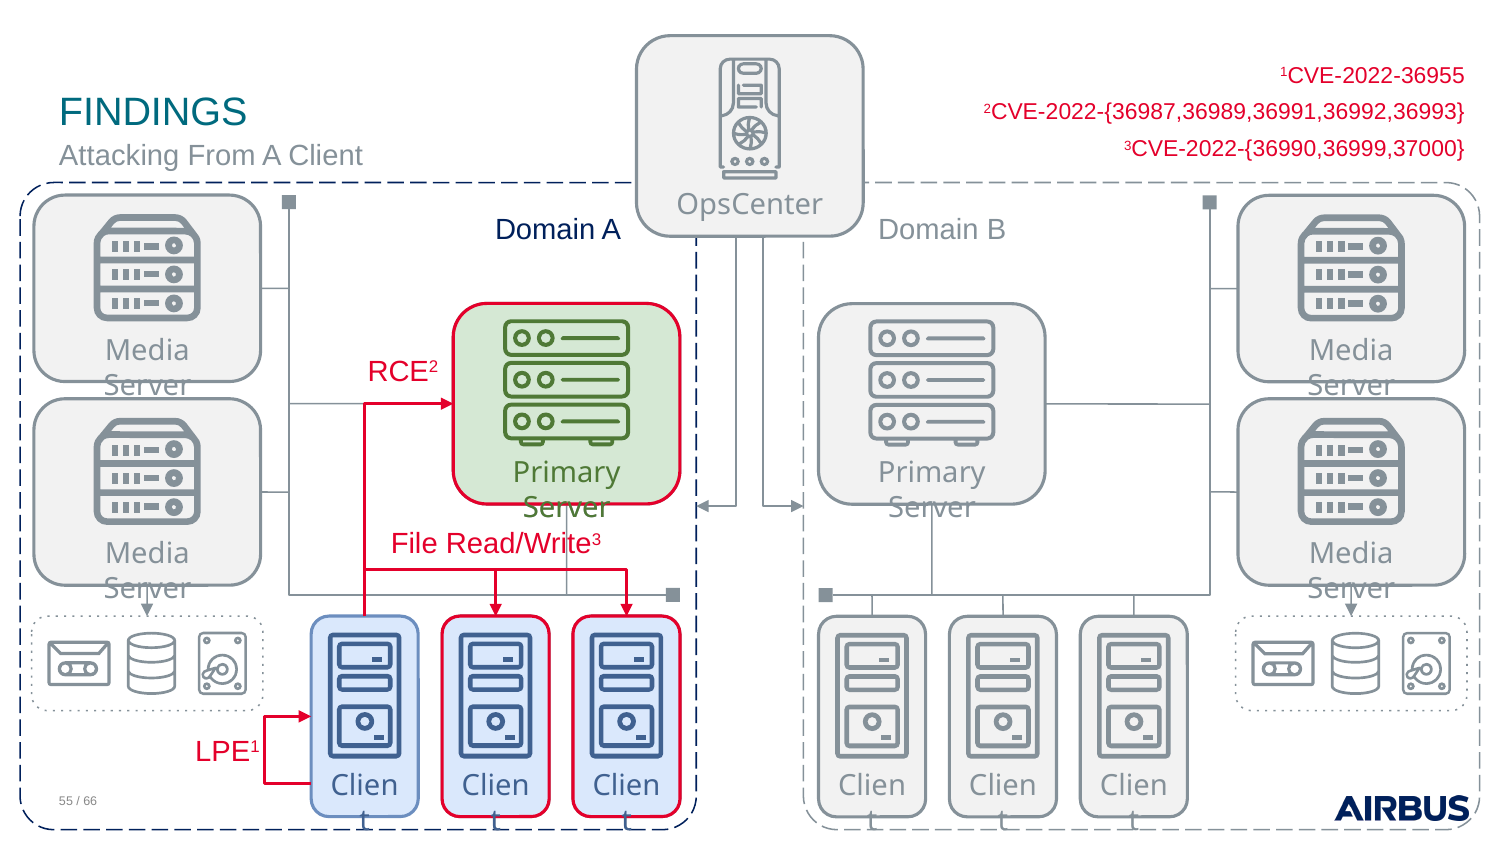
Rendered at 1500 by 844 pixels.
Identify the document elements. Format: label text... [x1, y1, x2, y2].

title FINDINGS Attacking From A Client [864, 80, 1441, 192]
text_box Client [311, 750, 419, 844]
text_box [949, 616, 1057, 751]
text_box Primary Server [453, 438, 680, 539]
text_box Domain B [863, 195, 1196, 261]
text_box [1237, 398, 1465, 577]
text_box [818, 588, 833, 603]
text_box LPE1 [167, 717, 275, 783]
text_box [311, 616, 419, 750]
text_box [453, 303, 680, 447]
text_box [33, 195, 261, 373]
text_box Media Server [43, 519, 252, 620]
text_box Client [818, 751, 926, 844]
text_box [197, 631, 247, 696]
text_box [636, 35, 864, 170]
text_box [1251, 640, 1315, 687]
text_box [126, 631, 177, 695]
text_box Primary Server [818, 438, 1046, 539]
text_box Media Server [1247, 519, 1456, 620]
text_box [818, 616, 926, 751]
text_box Media Server [43, 315, 252, 416]
text_box [442, 616, 550, 750]
text_box Client [572, 750, 680, 844]
text_box [1237, 195, 1465, 373]
text_box Client [1080, 751, 1188, 844]
text_box [281, 195, 296, 210]
text_box 2CVE-2022-{36987,36989,36991,36992,36993} [879, 92, 1480, 129]
text_box Media Server [1247, 316, 1456, 407]
text_box [47, 640, 111, 687]
text_box [1330, 631, 1381, 695]
text_box Domain A [302, 195, 637, 261]
text_box File Read/Write3 [365, 509, 627, 575]
text_box RCE2 [350, 337, 454, 403]
text_box Client [442, 750, 550, 844]
text_box 3CVE-2022-{36990,36999,37000} [879, 129, 1480, 167]
title FINDINGS Attacking From A Client [58, 80, 636, 192]
text_box [1202, 195, 1217, 210]
text_box OpsCenter [636, 170, 864, 236]
text_box [665, 587, 680, 602]
text_box [1080, 616, 1188, 751]
picture [1334, 795, 1469, 821]
text_box [818, 303, 1046, 447]
text_box 1CVE-2022-36955 [907, 55, 1480, 92]
text_box [1401, 631, 1451, 696]
text_box [33, 407, 261, 577]
text_box Client [949, 751, 1057, 844]
text_box [572, 616, 681, 799]
